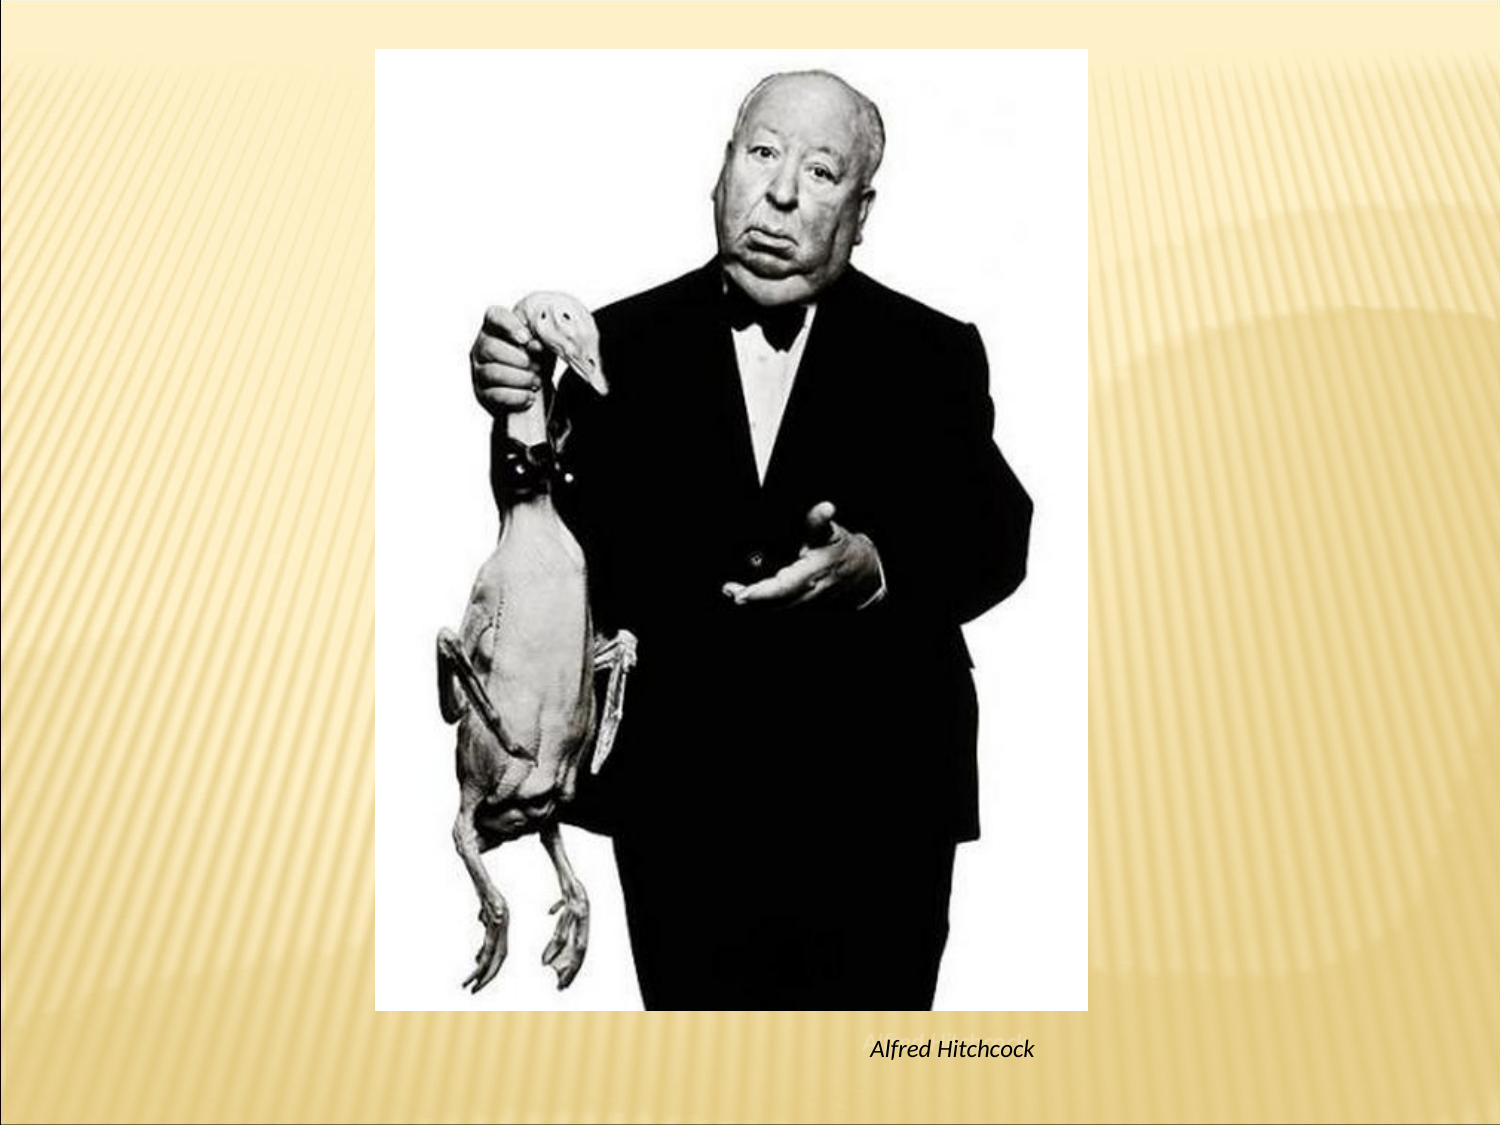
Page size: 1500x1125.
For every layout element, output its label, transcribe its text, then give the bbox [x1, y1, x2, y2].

text_box Alfred Hitchcock [487, 1025, 1051, 1071]
picture [0, 0, 1500, 1125]
